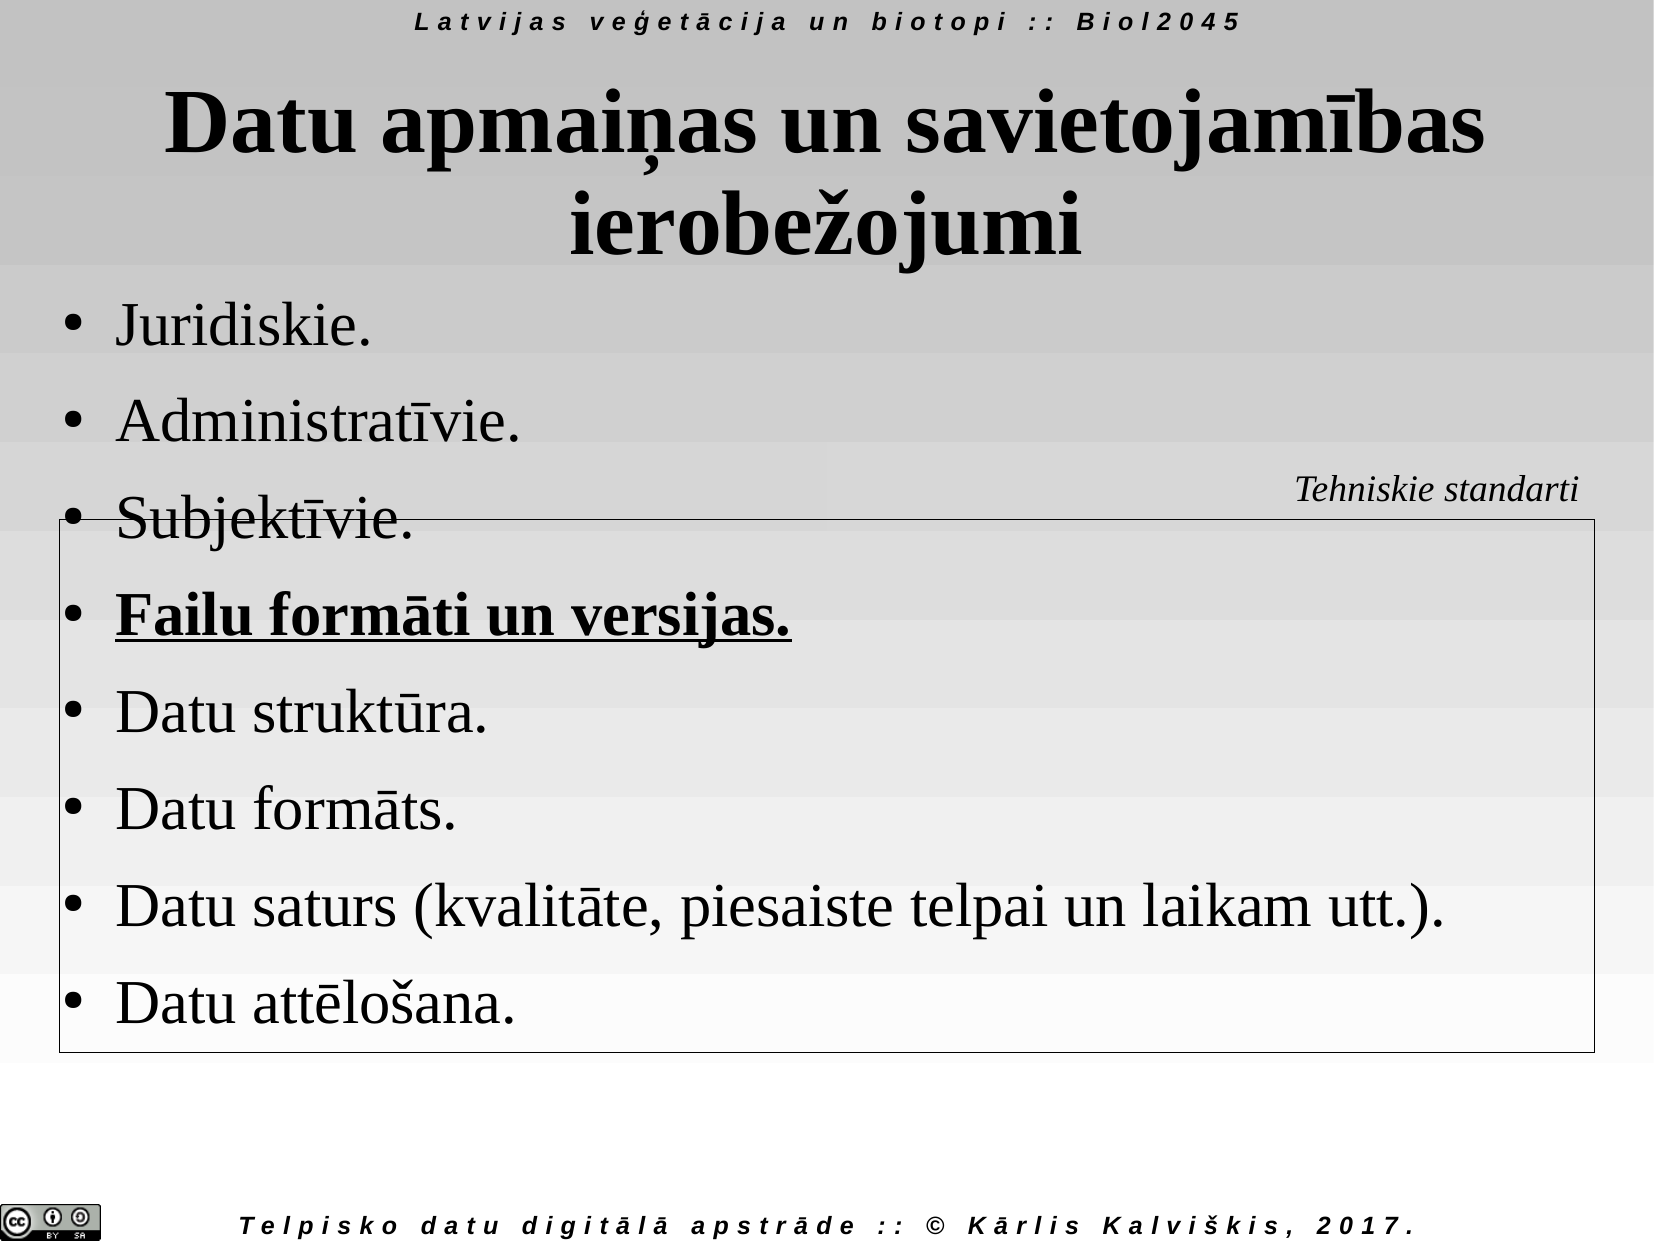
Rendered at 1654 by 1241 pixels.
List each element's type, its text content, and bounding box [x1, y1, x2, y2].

list Juridiskie. Administratīvie. Subjektīvie. Failu formāti un versijas. Datu struktūra. Datu formāts. Datu saturs (kvalitāte, piesaiste telpai un laikam utt.). Datu attēlošana. [44, 289, 1610, 1113]
text_box Tehniskie standarti [1279, 460, 1595, 518]
title Datu apmaiņas un savietojamības ierobežojumi [29, 49, 1625, 296]
picture [0, 0, 1654, 1241]
